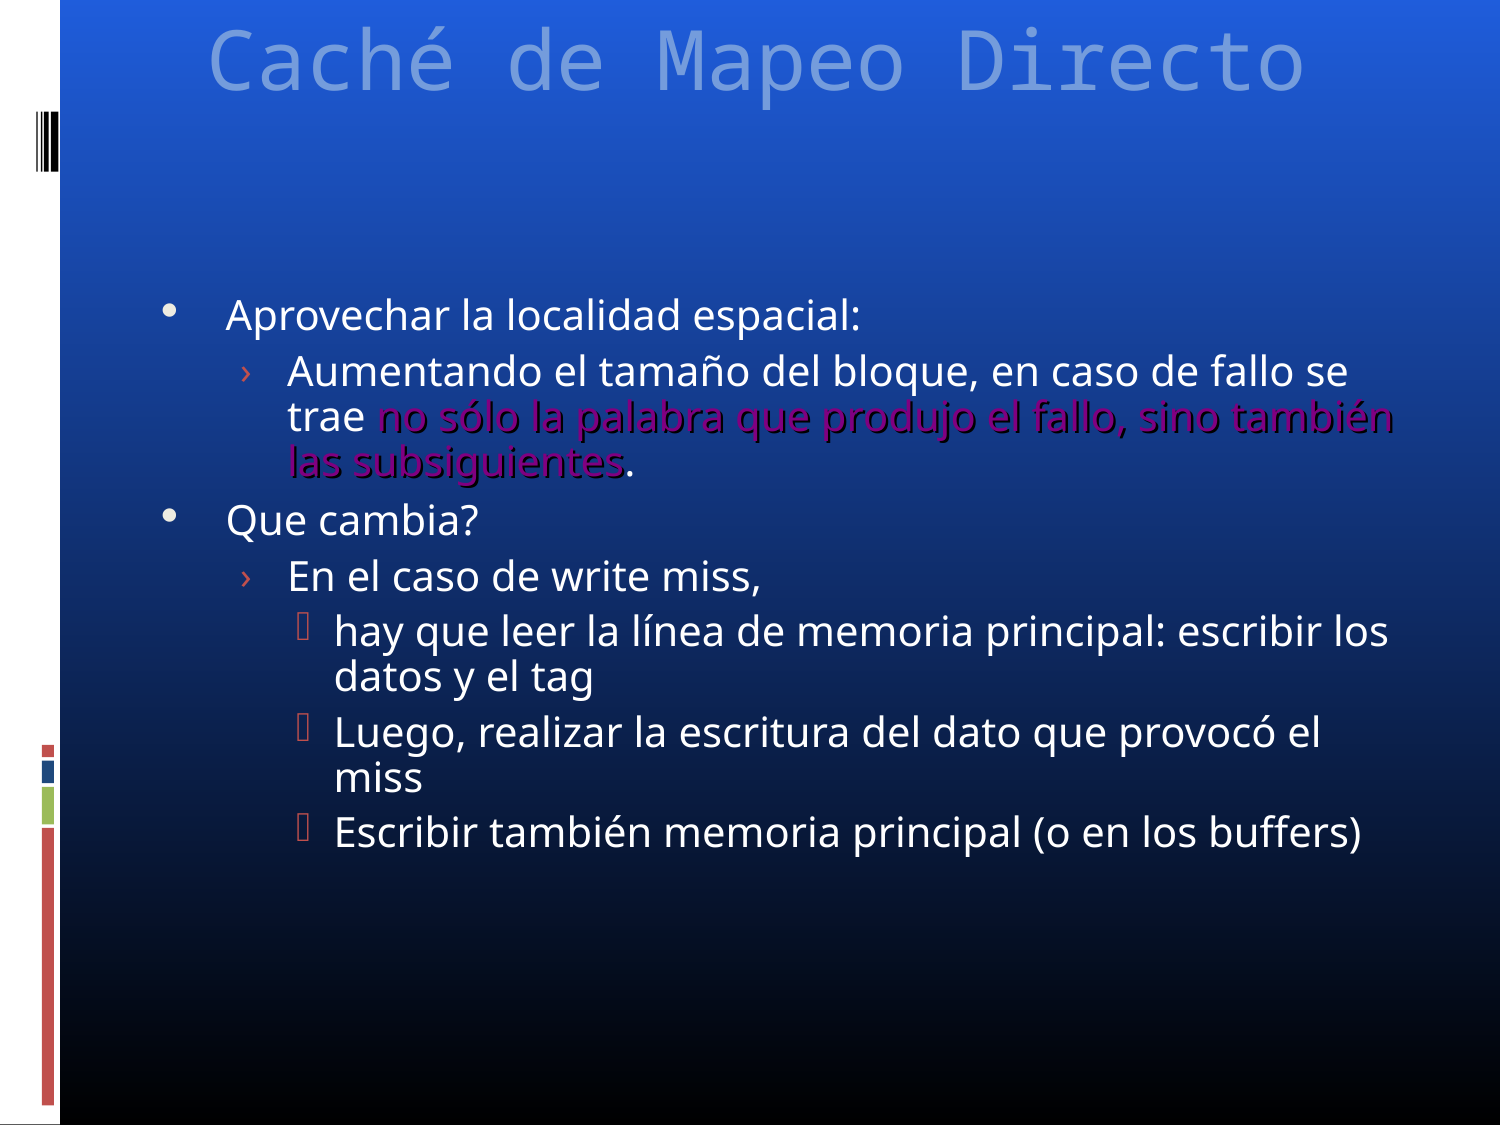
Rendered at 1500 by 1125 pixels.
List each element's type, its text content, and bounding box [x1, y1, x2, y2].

list Aprovechar la localidad espacial: Aumentando el tamaño del bloque, en caso de fallo se trae no sólo la palabra que produjo el fallo, sino también las subsiguientes. Que cambia? En el caso de write miss, hay que leer la línea de memoria principal: escribir los datos y el tag Luego, realizar la escritura del dato que provocó el miss Escribir también memoria principal (o en los buffers) [137, 287, 1413, 909]
title Caché de Mapeo Directo [112, 0, 1388, 188]
